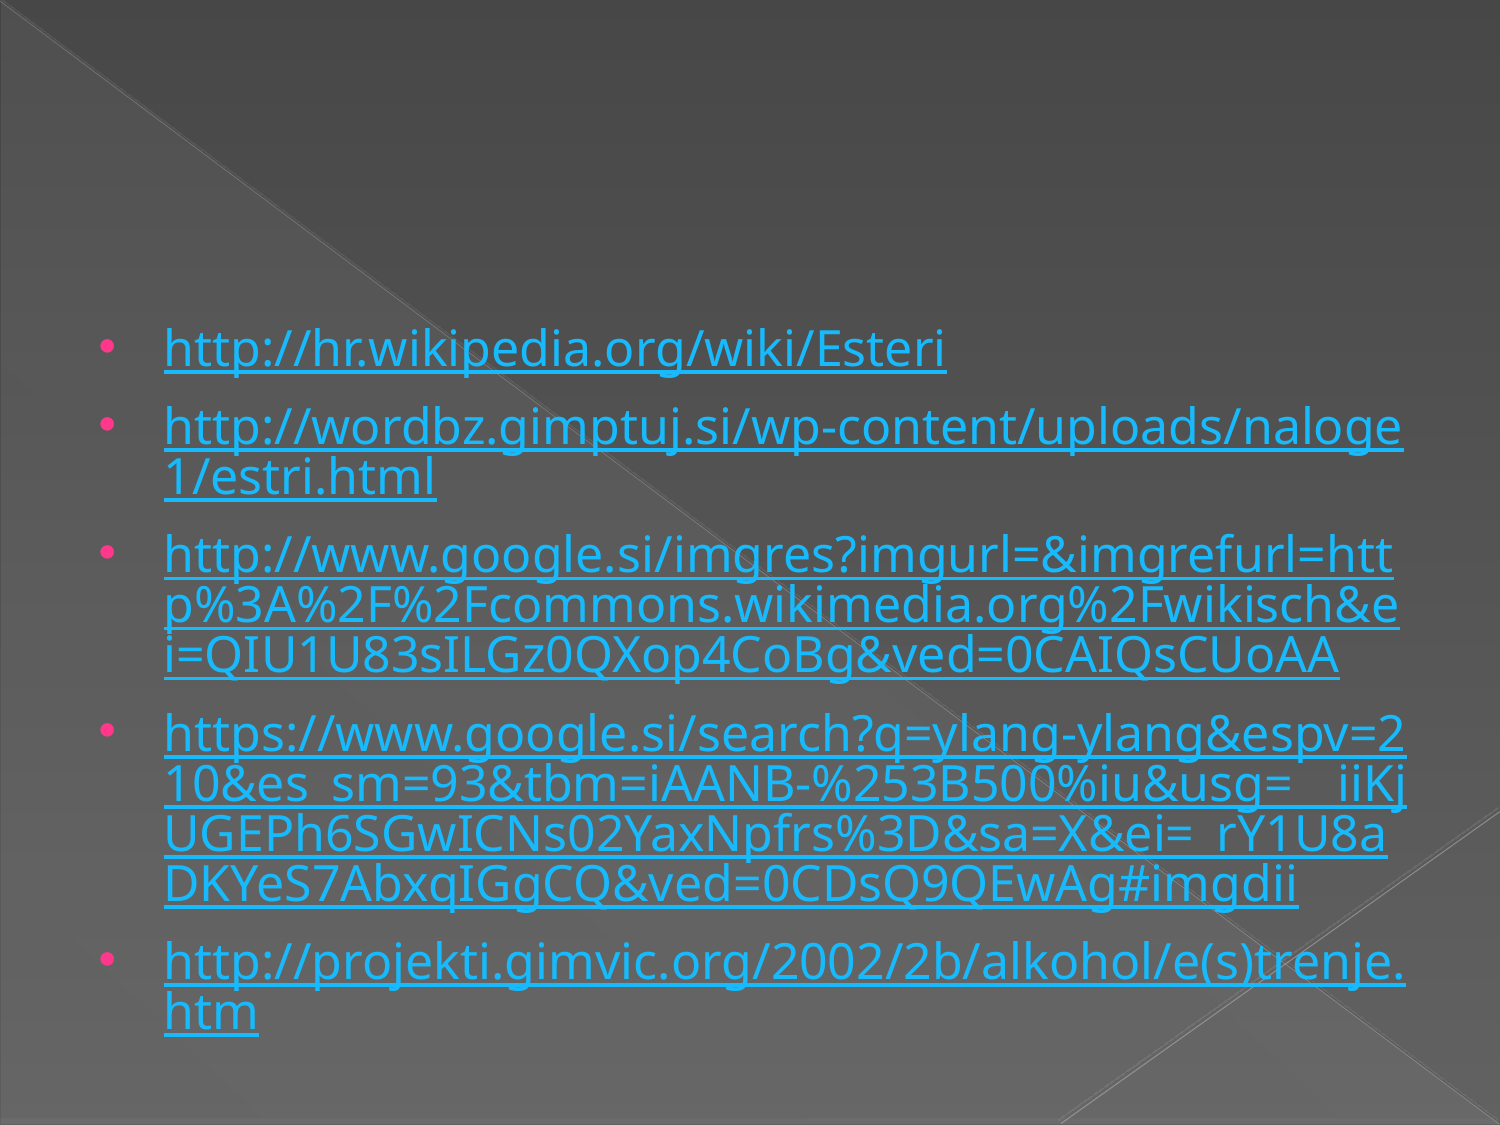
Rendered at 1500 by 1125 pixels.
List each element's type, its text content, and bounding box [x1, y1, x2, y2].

list http://hr.wikipedia.org/wiki/Esteri http://wordbz.gimptuj.si/wp-content/uploads/naloge1/estri.html http://www.google.si/imgres?imgurl=&imgrefurl=http%3A%2F%2Fcommons.wikimedia.org%2Fwikisch&ei=QIU1U83sILGz0QXop4CoBg&ved=0CAIQsCUoAA https://www.google.si/search?q=ylang-ylang&espv=210&es_sm=93&tbm=iAANB-%253B500%iu&usg=__iiKjUGEPh6SGwICNs02YaxNpfrs%3D&sa=X&ei=_rY1U8aDKYeS7AbxqIGgCQ&ved=0CDsQ9QEwAg#imgdii http://projekti.gimvic.org/2002/2b/alkohol/e(s)trenje.htm [75, 308, 1425, 1059]
